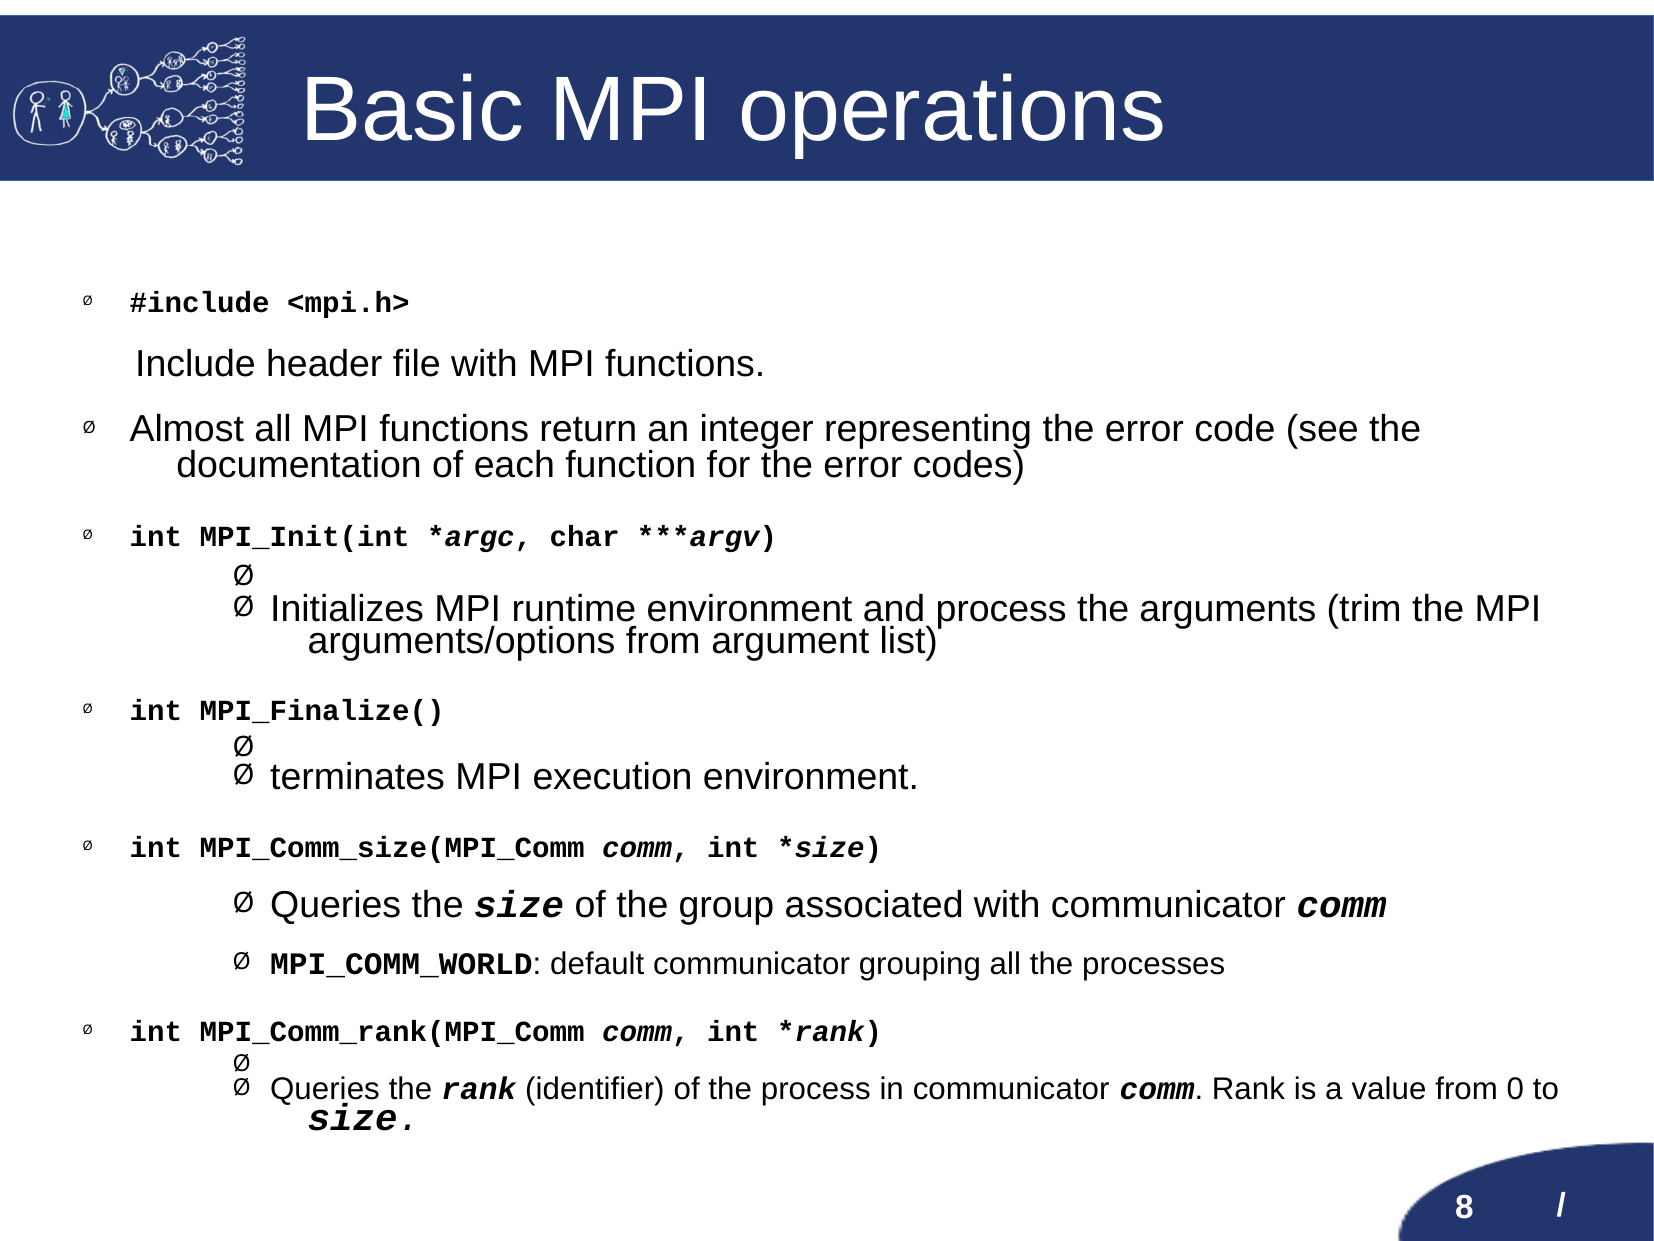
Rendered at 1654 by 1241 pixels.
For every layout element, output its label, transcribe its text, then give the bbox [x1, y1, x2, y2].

title Basic MPI operations [300, 48, 1571, 152]
list #include <mpi.h> Include header file with MPI functions. Almost all MPI functions return an integer representing the error code (see the documentation of each function for the error codes) int MPI_Init(int *argc, char ***argv) Initializes MPI runtime environment and process the arguments (trim the MPI arguments/options from argument list) int MPI_Finalize() terminates MPI execution environment. int MPI_Comm_size(MPI_Comm comm, int *size) Queries the size of the group associated with communicator comm MPI_COMM_WORLD: default communicator grouping all the processes int MPI_Comm_rank(MPI_Comm comm, int *rank) Queries the rank (identifier) of the process in communicator comm. Rank is a value from 0 to size. [82, 290, 1571, 1143]
text_box [1455, 1185, 1546, 1226]
